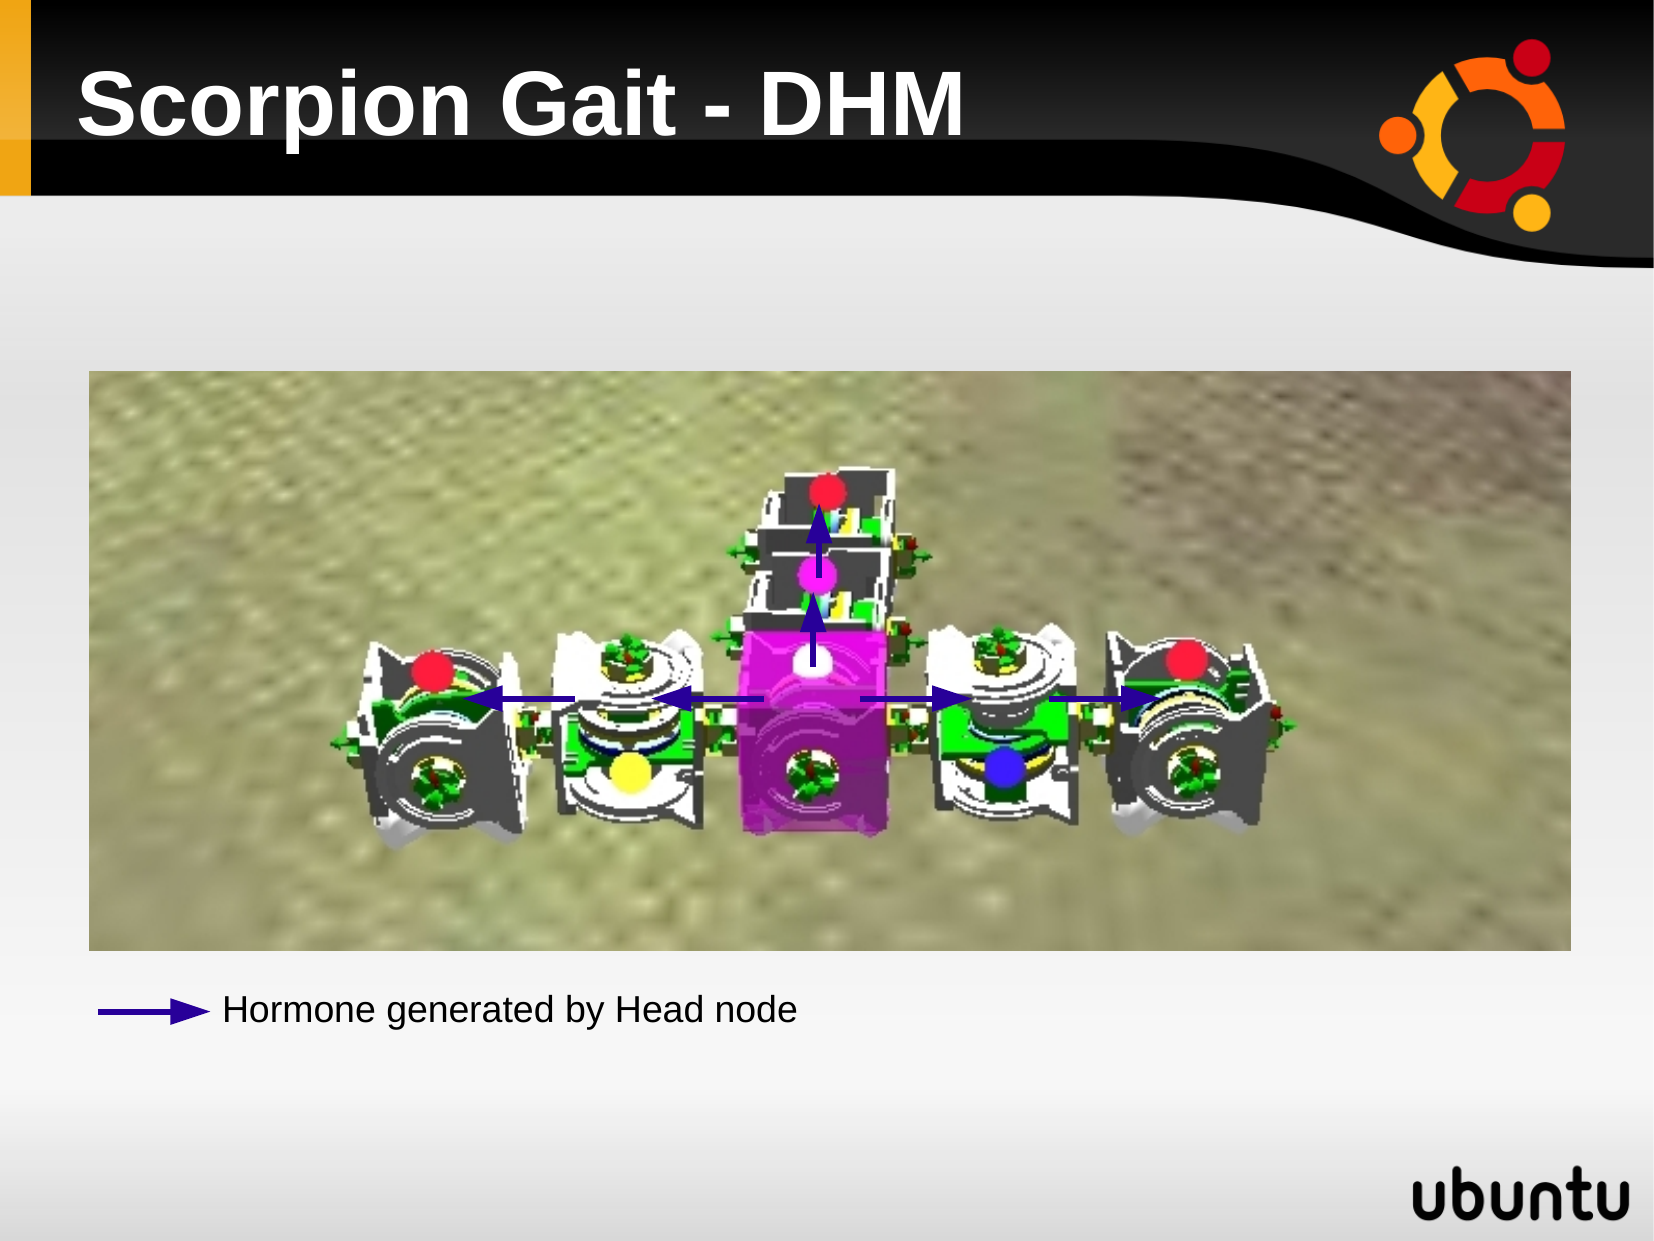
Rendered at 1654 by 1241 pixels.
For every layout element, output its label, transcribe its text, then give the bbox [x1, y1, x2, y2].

title Scorpion Gait - DHM [76, 7, 1565, 200]
picture [0, 0, 1654, 1241]
text_box Hormone generated by Head node [207, 980, 920, 1038]
